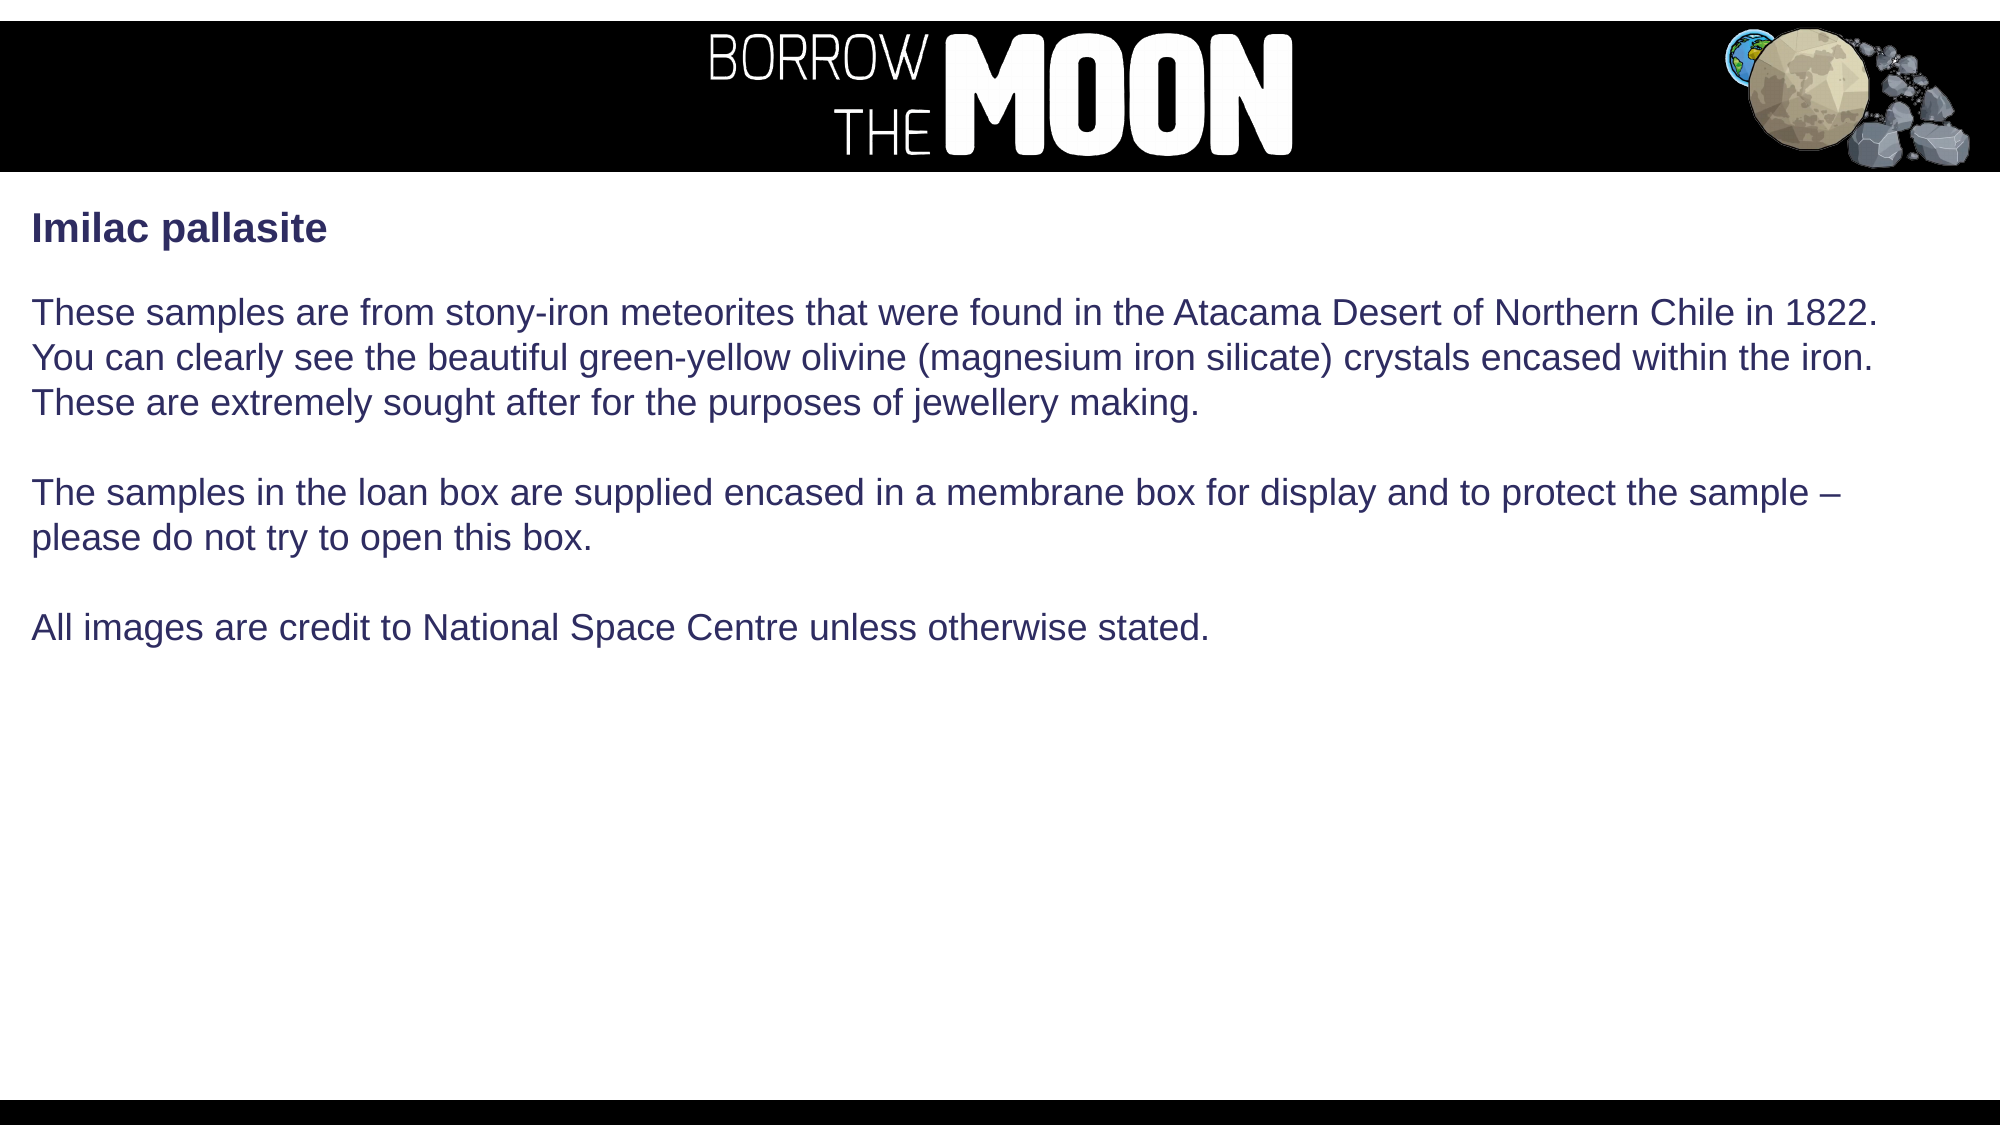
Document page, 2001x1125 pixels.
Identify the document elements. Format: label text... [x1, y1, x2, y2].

text_box Imilac pallasite These samples are from stony-iron meteorites that were found in the Atacama Desert of Northern Chile in 1822. You can clearly see the beautiful green-yellow olivine (magnesium iron silicate) crystals encased within the iron. These are extremely sought after for the purposes of jewellery making. The samples in the loan box are supplied encased in a membrane box for display and to protect the sample – please do not try to open this box. All images are credit to National Space Centre unless otherwise stated. [16, 193, 1944, 661]
